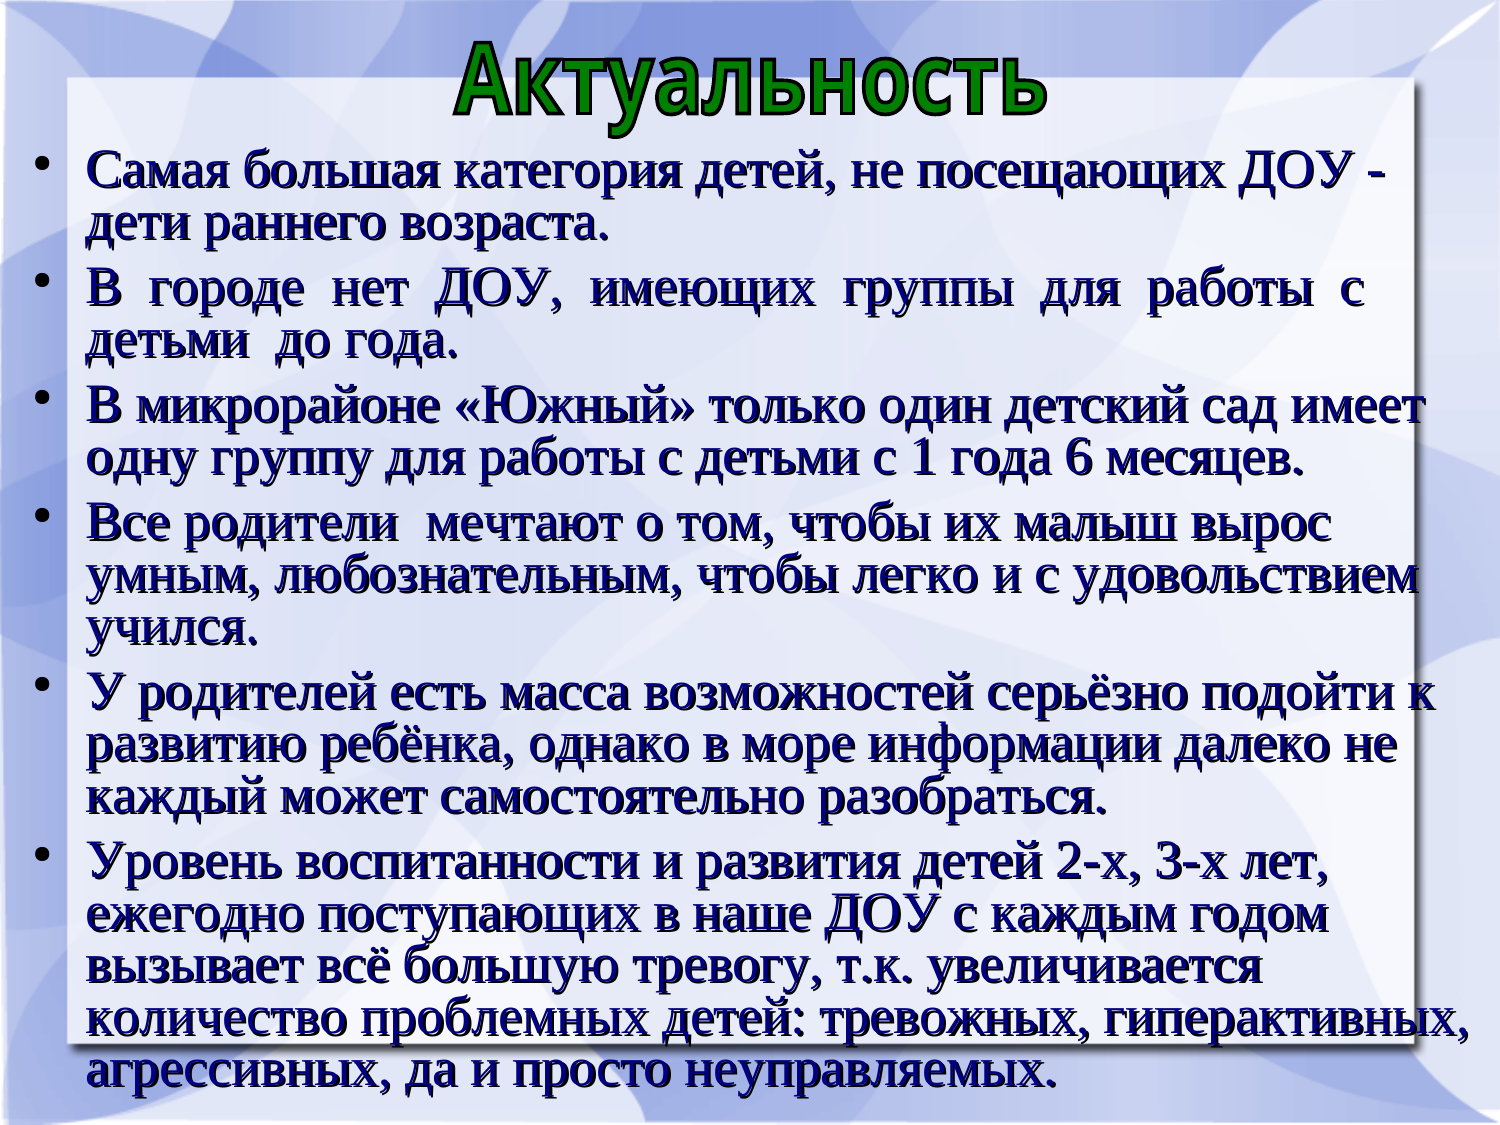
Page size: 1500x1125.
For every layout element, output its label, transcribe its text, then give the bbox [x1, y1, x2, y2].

text_box Актуальность [812, 59, 854, 114]
text_box Актуальность [563, 59, 654, 138]
text_box Актуальность [954, 59, 997, 114]
text_box Актуальность [1004, 59, 1046, 114]
text_box Актуальность [702, 59, 750, 115]
text_box Актуальность [914, 58, 951, 115]
text_box Актуальность [762, 59, 804, 114]
text_box Актуальность [517, 59, 562, 114]
text_box Актуальность [656, 58, 697, 115]
text_box Актуальность [454, 42, 512, 114]
picture [0, 0, 1500, 137]
list Самая большая категория детей, не посещающих ДОУ - дети раннего возраста. В городе нет ДОУ, имеющих группы для работы с детьми до года. В микрорайоне «Южный» только один детский сад имеет одну группу для работы с детьми с 1 года 6 месяцев. Все родители мечтают о том, чтобы их малыш вырос умным, любознательным, чтобы легко и с удовольствием учился. У родителей есть масса возможностей серьёзно подойти к развитию ребёнка, однако в море информации далеко не каждый может самостоятельно разобраться. Уровень воспитанности и развития детей 2-х, 3-х лет, ежегодно поступающих в наше ДОУ с каждым годом вызывает всё большую тревогу, т.к. увеличивается количество проблемных детей: тревожных, гиперактивных, агрессивных, да и просто неуправляемых. [0, 137, 1500, 1125]
text_box Актуальность [863, 58, 907, 115]
